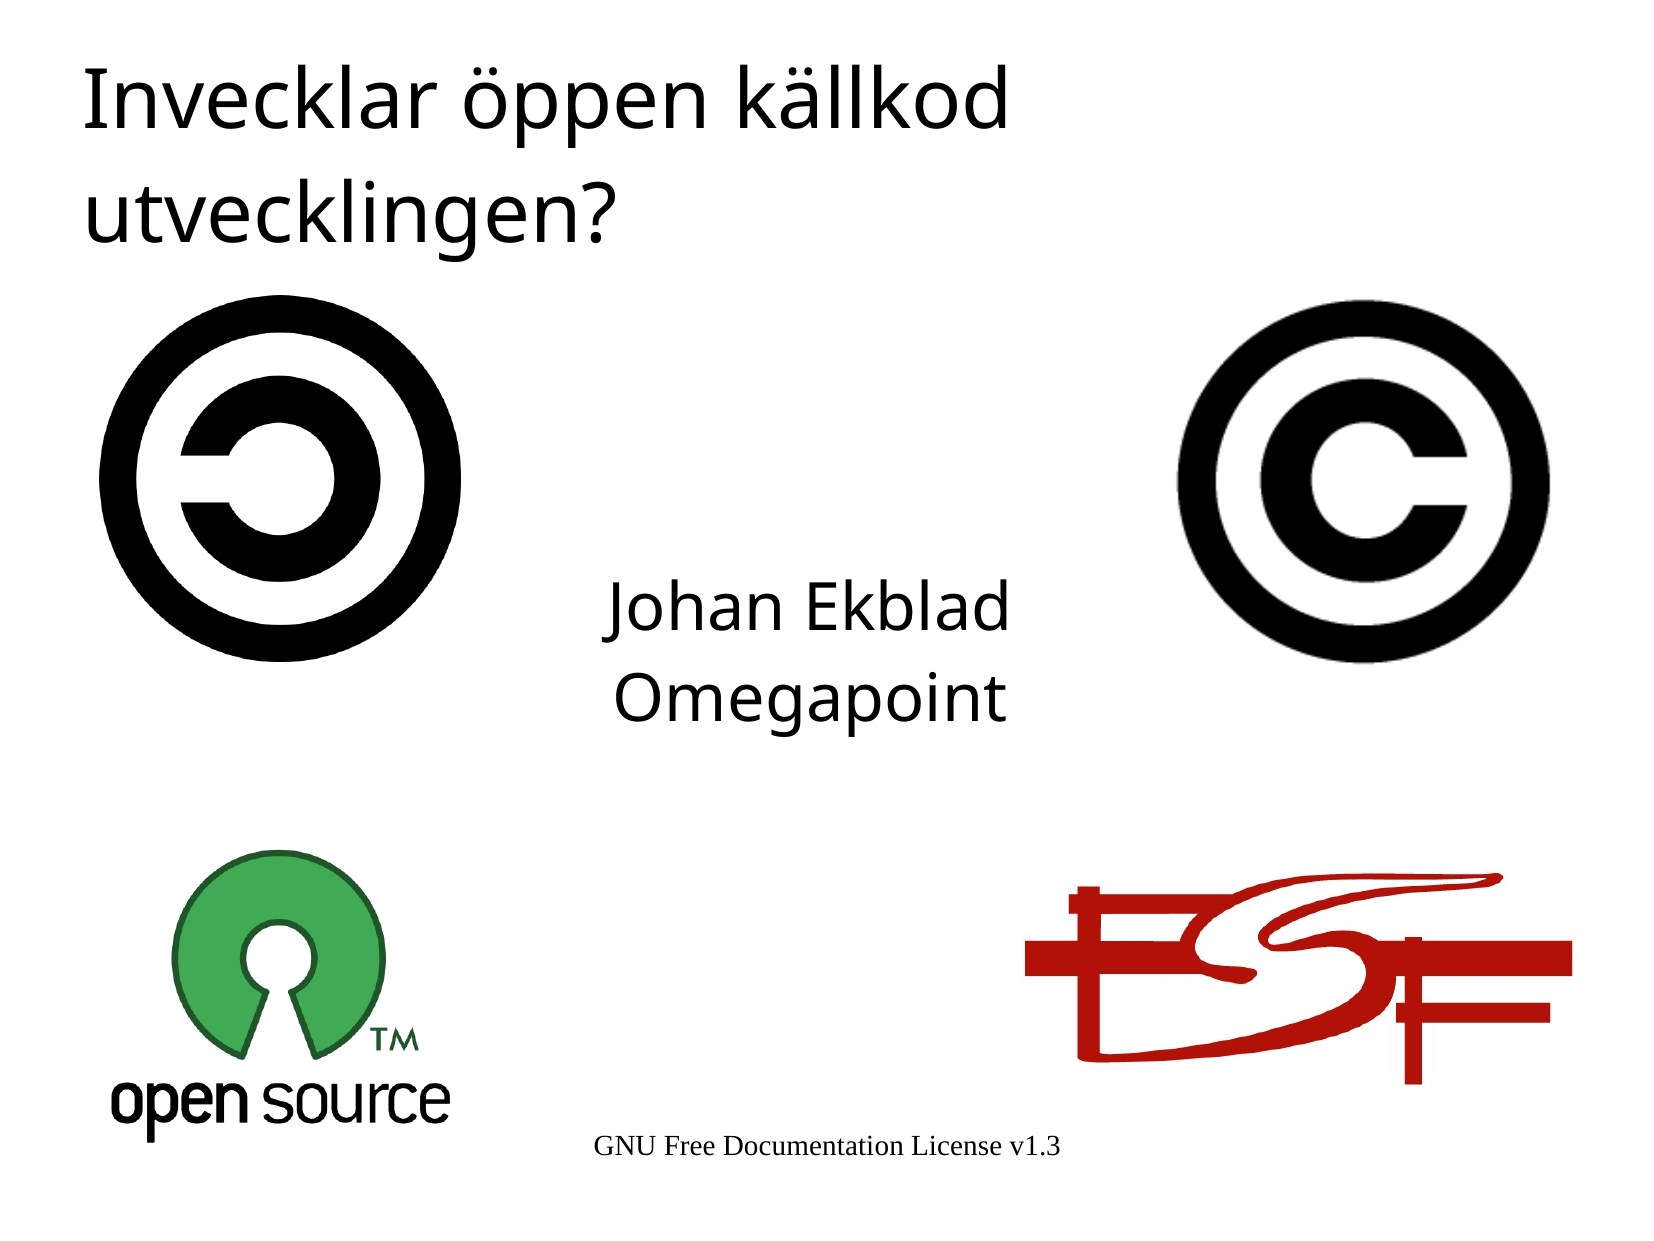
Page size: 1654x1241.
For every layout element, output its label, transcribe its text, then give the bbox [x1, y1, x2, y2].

picture [1156, 278, 1571, 686]
subtitle Johan Ekblad Omegapoint [82, 290, 1538, 1010]
title Invecklar öppen källkod utvecklingen? [82, 49, 1571, 257]
picture [992, 803, 1604, 1134]
picture [94, 821, 464, 1158]
picture [99, 295, 461, 662]
